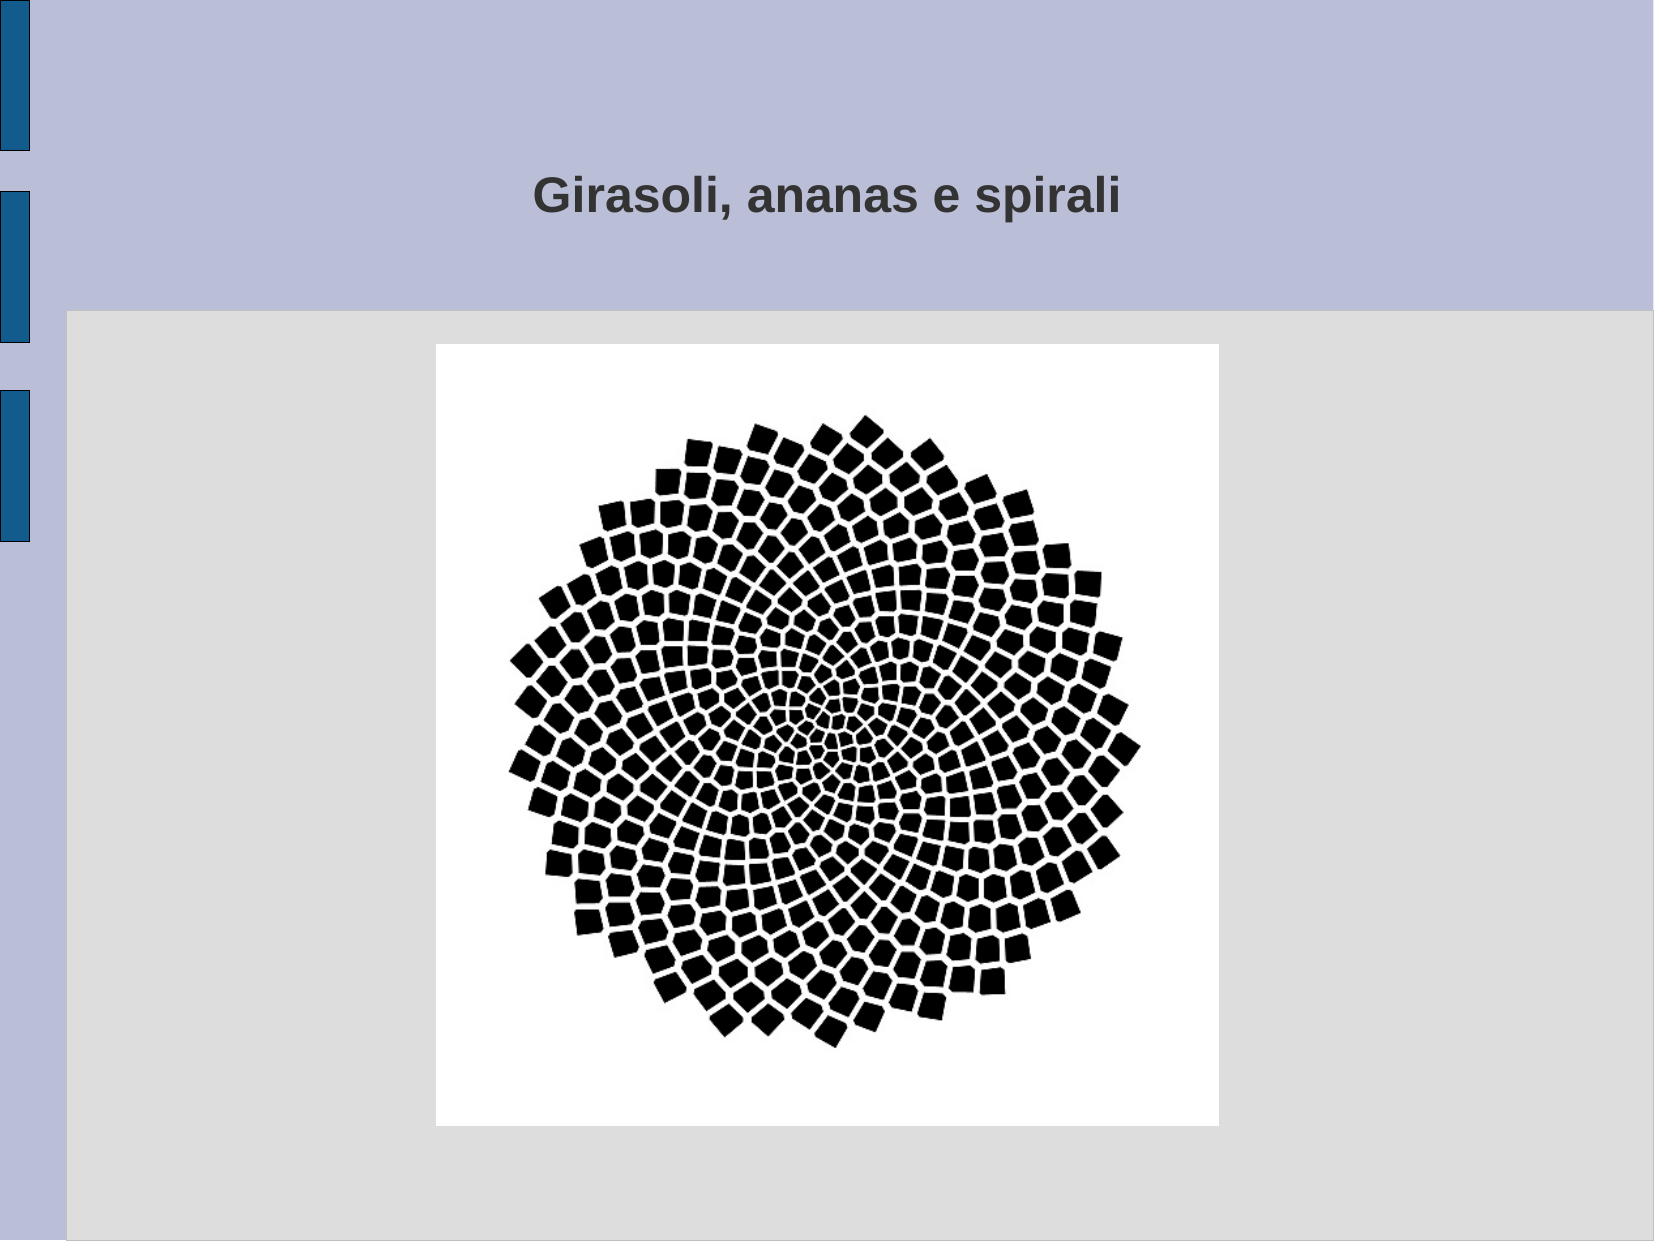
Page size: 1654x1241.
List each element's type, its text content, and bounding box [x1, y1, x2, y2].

title Girasoli, ananas e spirali [121, 91, 1534, 299]
picture [436, 344, 1219, 1126]
